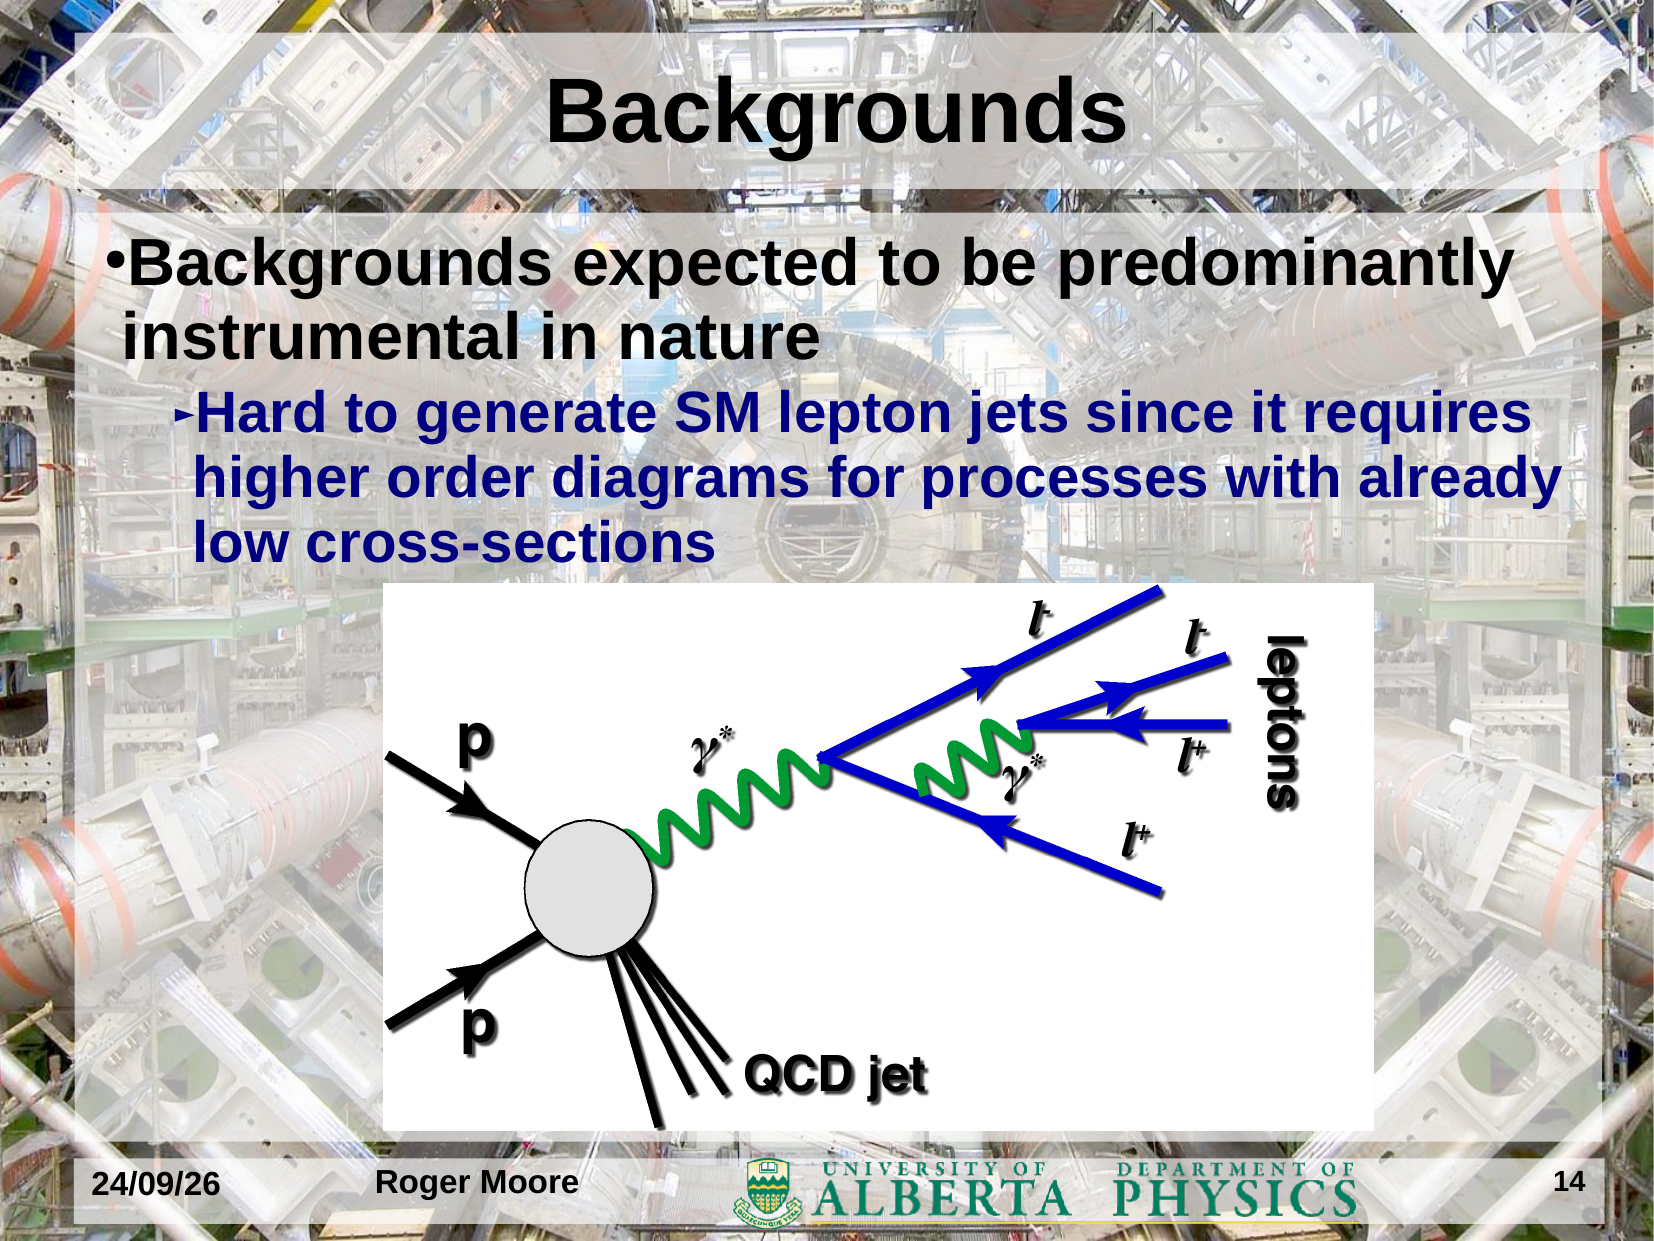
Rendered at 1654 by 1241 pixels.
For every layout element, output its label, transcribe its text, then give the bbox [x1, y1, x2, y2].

picture [0, 0, 1654, 1241]
title Backgrounds [74, 32, 1600, 189]
list Backgrounds expected to be predominantly instrumental in nature Hard to generate SM lepton jets since it requires higher order diagrams for processes with already low cross-sections [74, 212, 1603, 1142]
